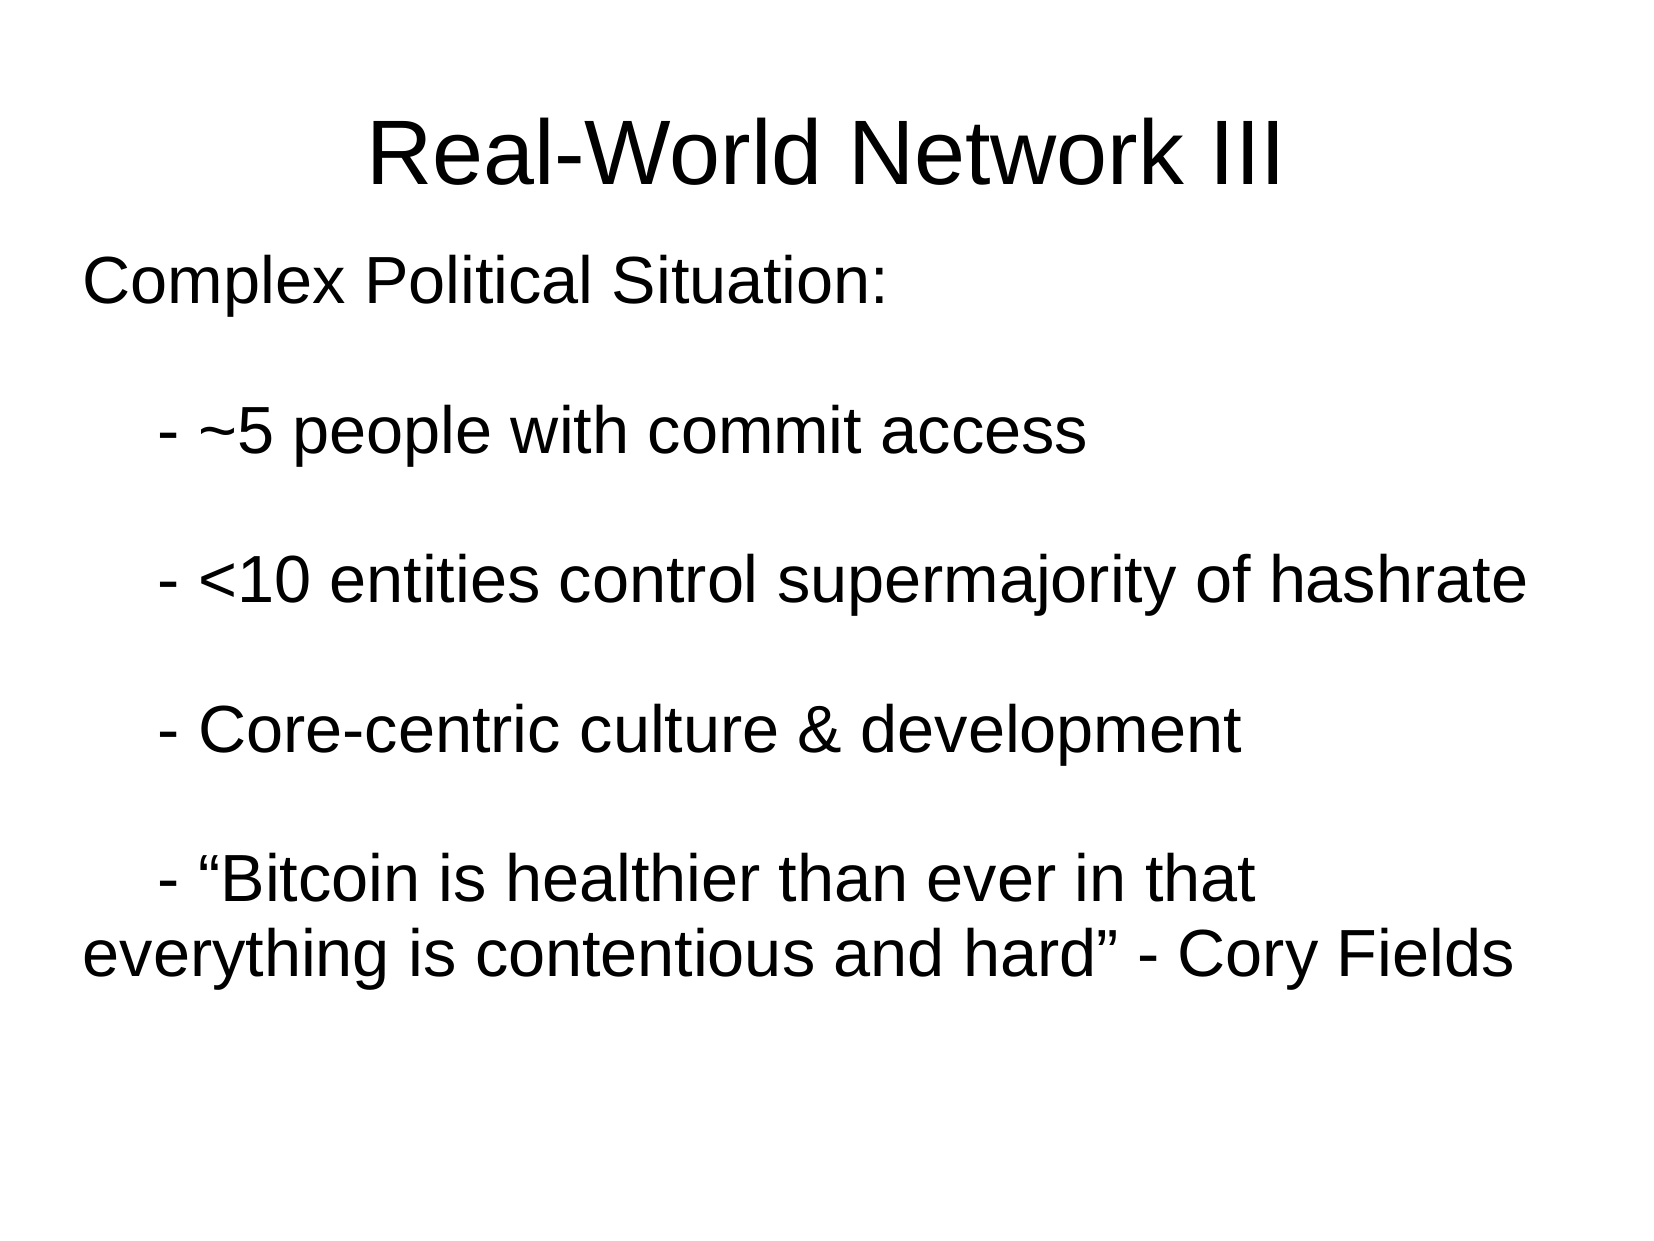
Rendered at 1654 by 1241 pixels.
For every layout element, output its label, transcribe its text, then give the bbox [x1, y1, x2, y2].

title Real-World Network III [82, 49, 1571, 243]
subtitle Complex Political Situation: - ~5 people with commit access - <10 entities control supermajority of hashrate - Core-centric culture & development - “Bitcoin is healthier than ever in that everything is contentious and hard” - Cory Fields [82, 243, 1571, 1241]
